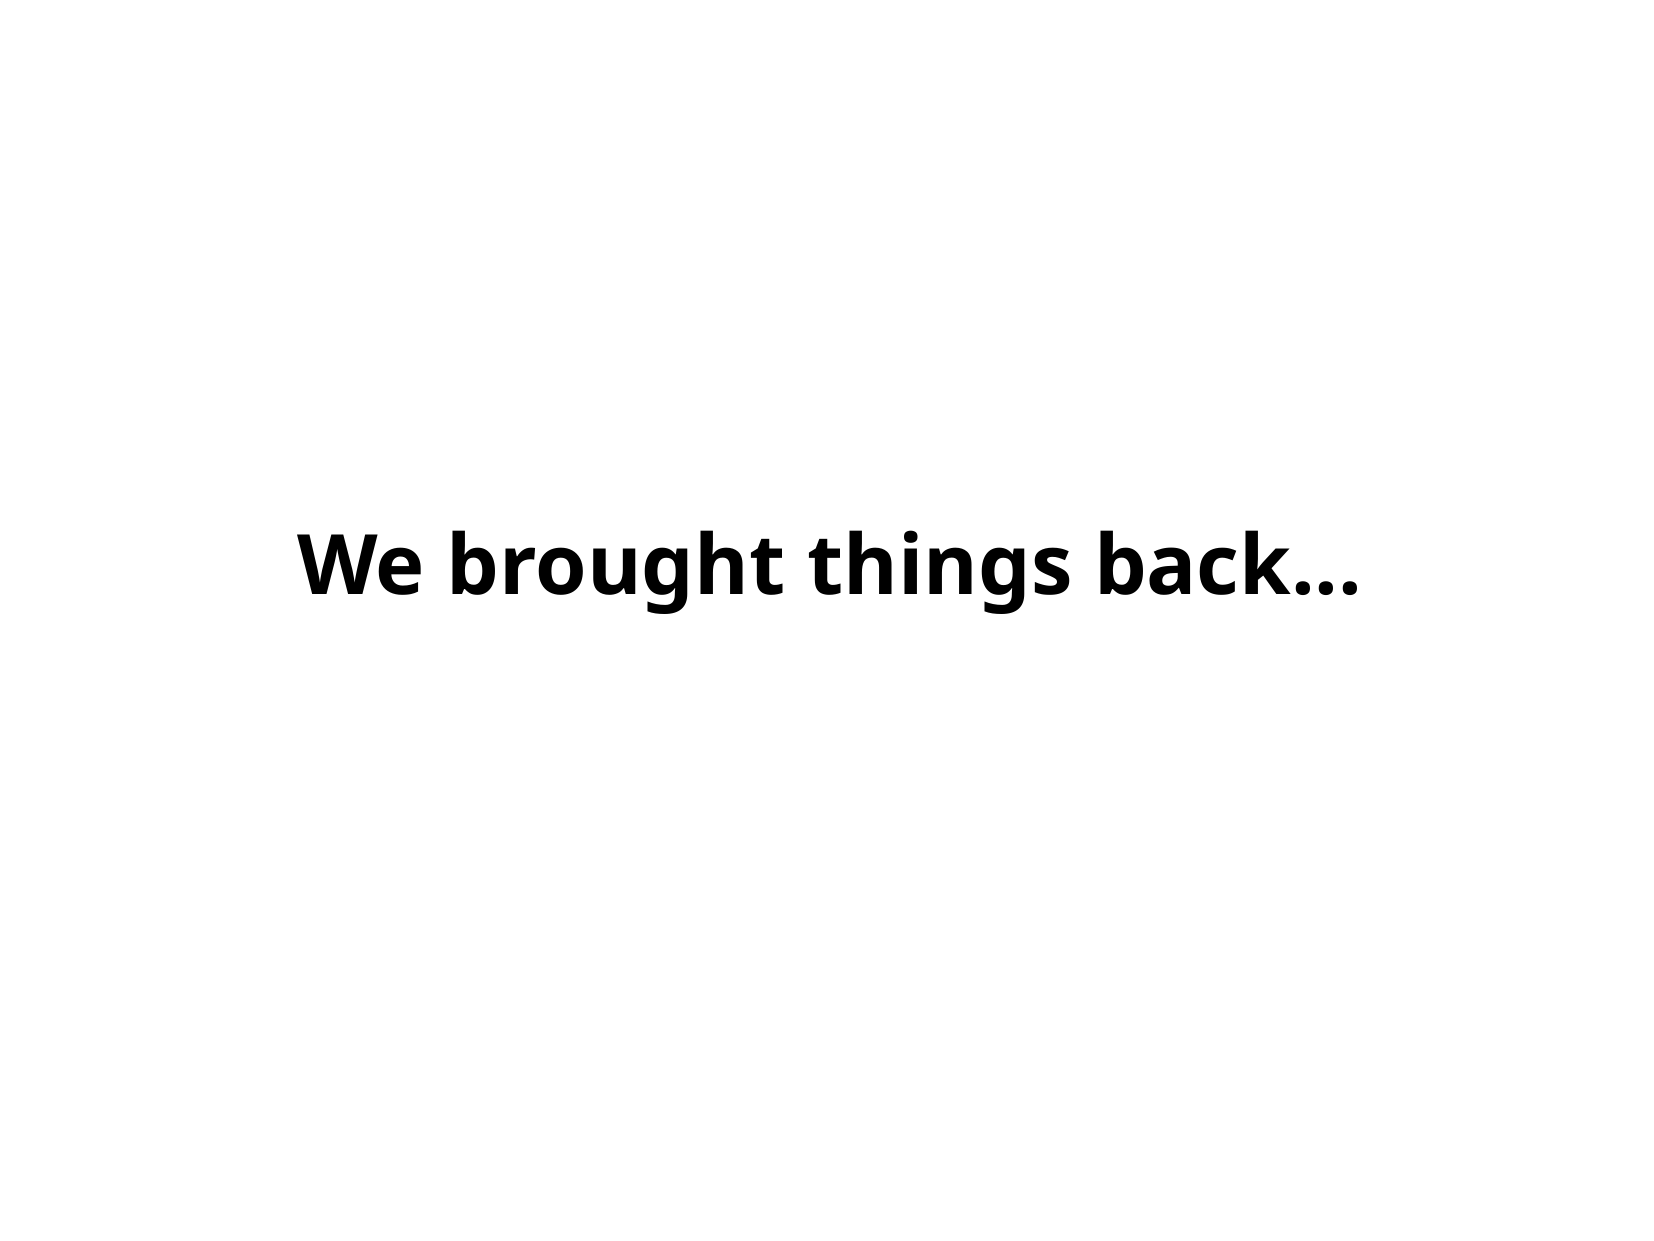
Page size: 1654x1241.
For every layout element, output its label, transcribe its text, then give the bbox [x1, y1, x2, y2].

title We brought things back... [112, 503, 1519, 751]
list [130, 525, 1537, 797]
